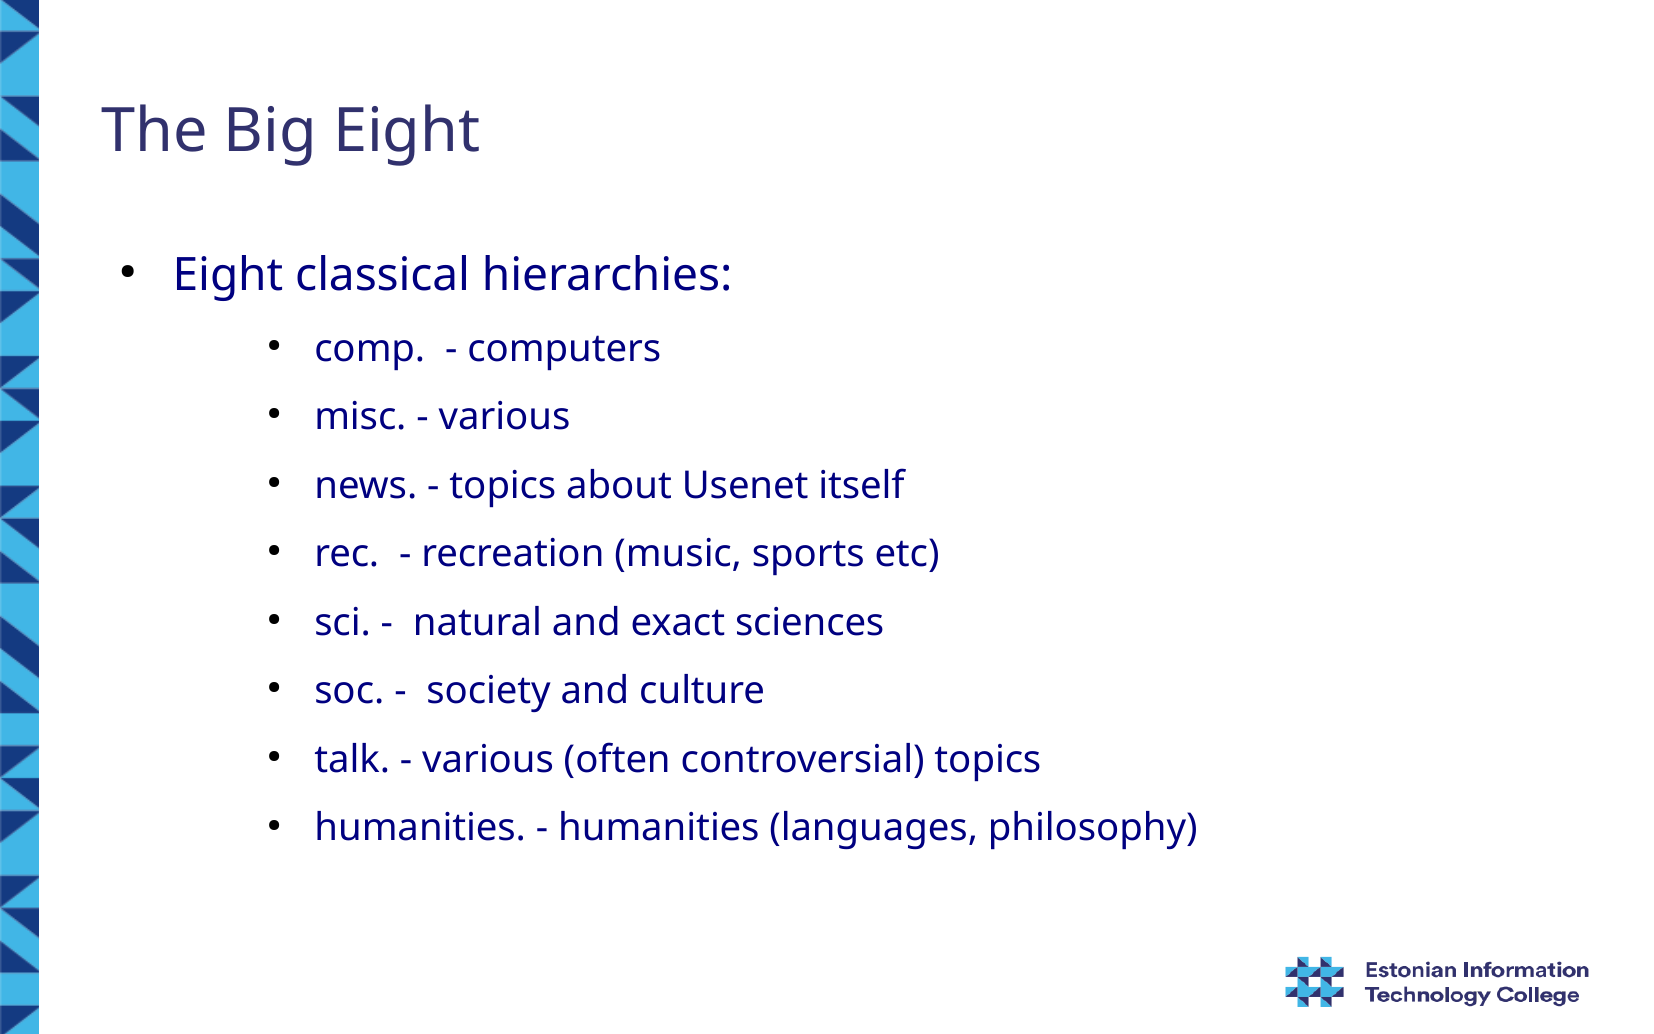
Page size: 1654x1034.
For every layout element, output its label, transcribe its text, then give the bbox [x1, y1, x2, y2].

title The Big Eight [101, 41, 1224, 214]
list Eight classical hierarchies: comp. - computers misc. - various news. - topics about Usenet itself rec. - recreation (music, sports etc) sci. - natural and exact sciences soc. - society and culture talk. - various (often controversial) topics humanities. - humanities (languages, philosophy) [101, 241, 1591, 924]
